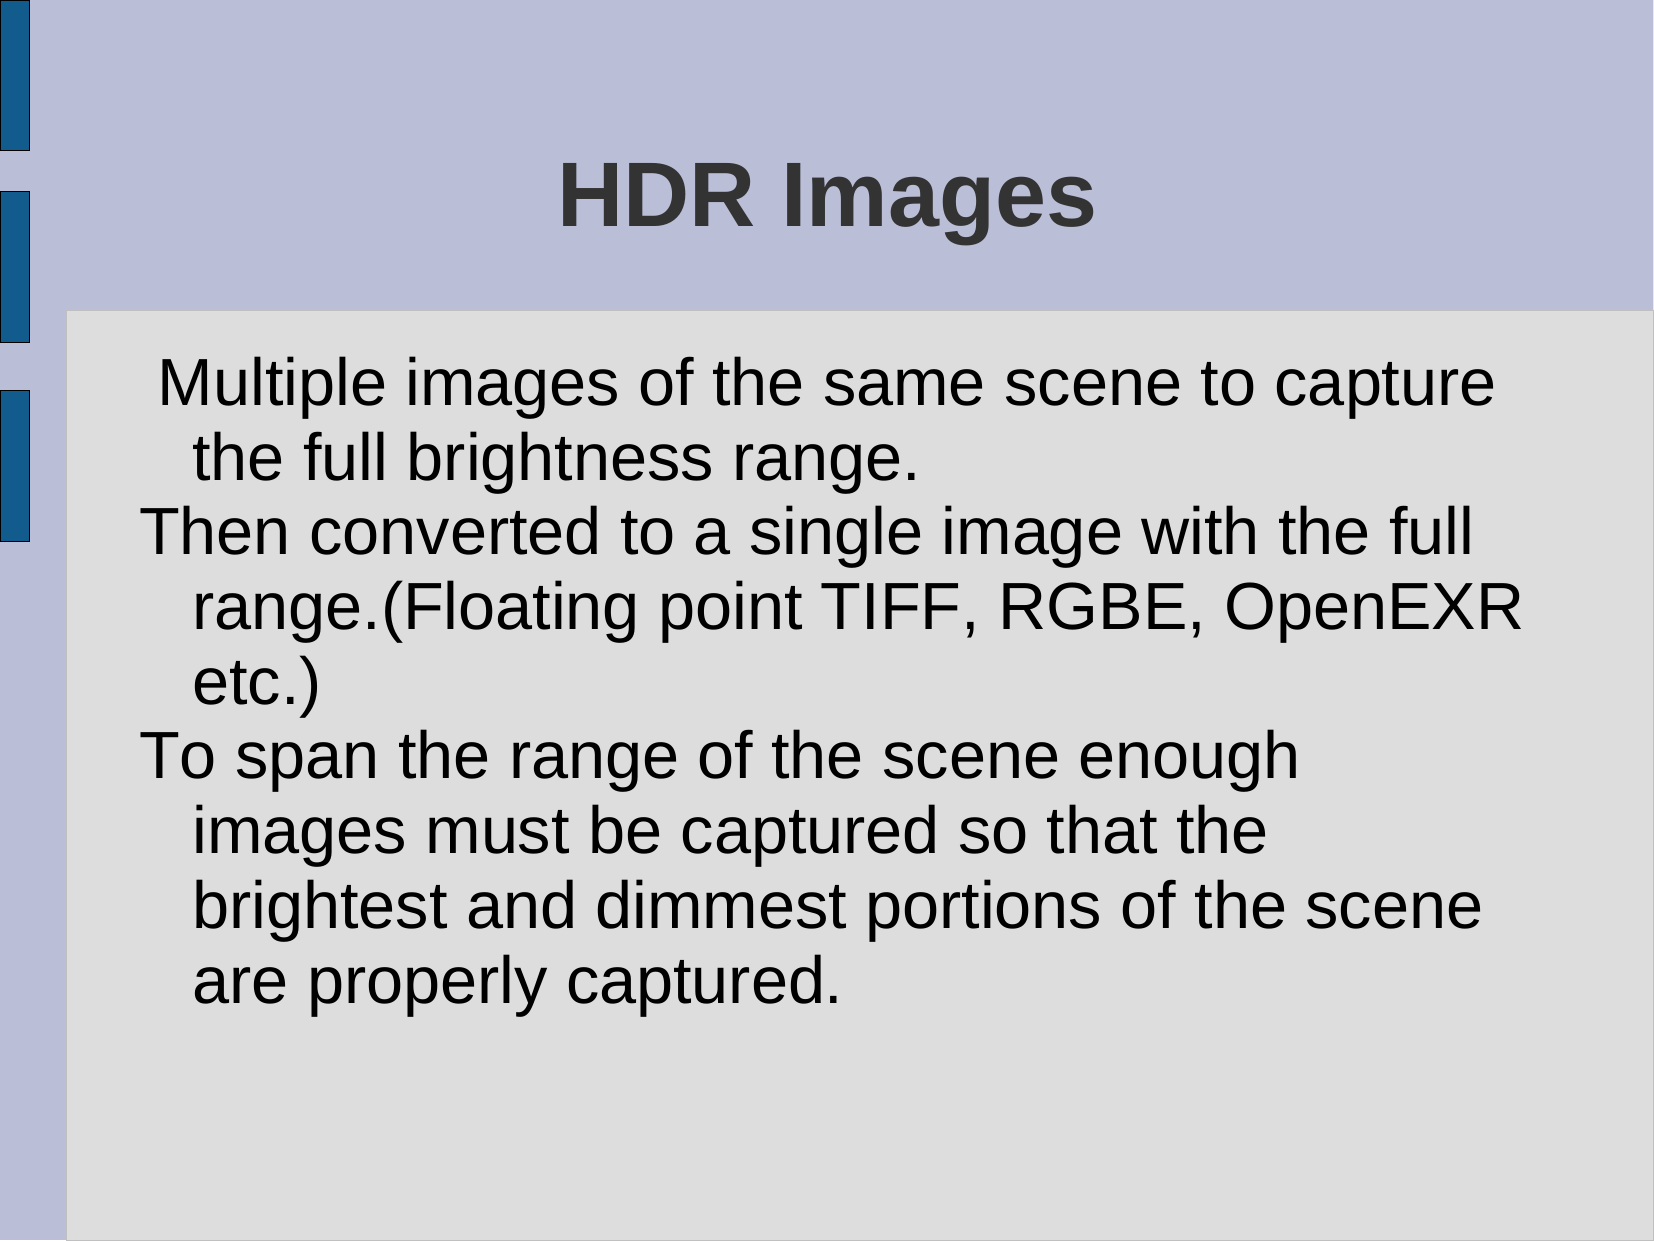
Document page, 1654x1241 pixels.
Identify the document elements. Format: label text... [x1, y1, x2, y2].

list Multiple images of the same scene to capture the full brightness range. Then converted to a single image with the full range.(Floating point TIFF, RGBE, OpenEXR etc.) To span the range of the scene enough images must be captured so that the brightest and dimmest portions of the scene are properly captured. [121, 344, 1534, 1127]
title HDR Images [121, 91, 1534, 299]
